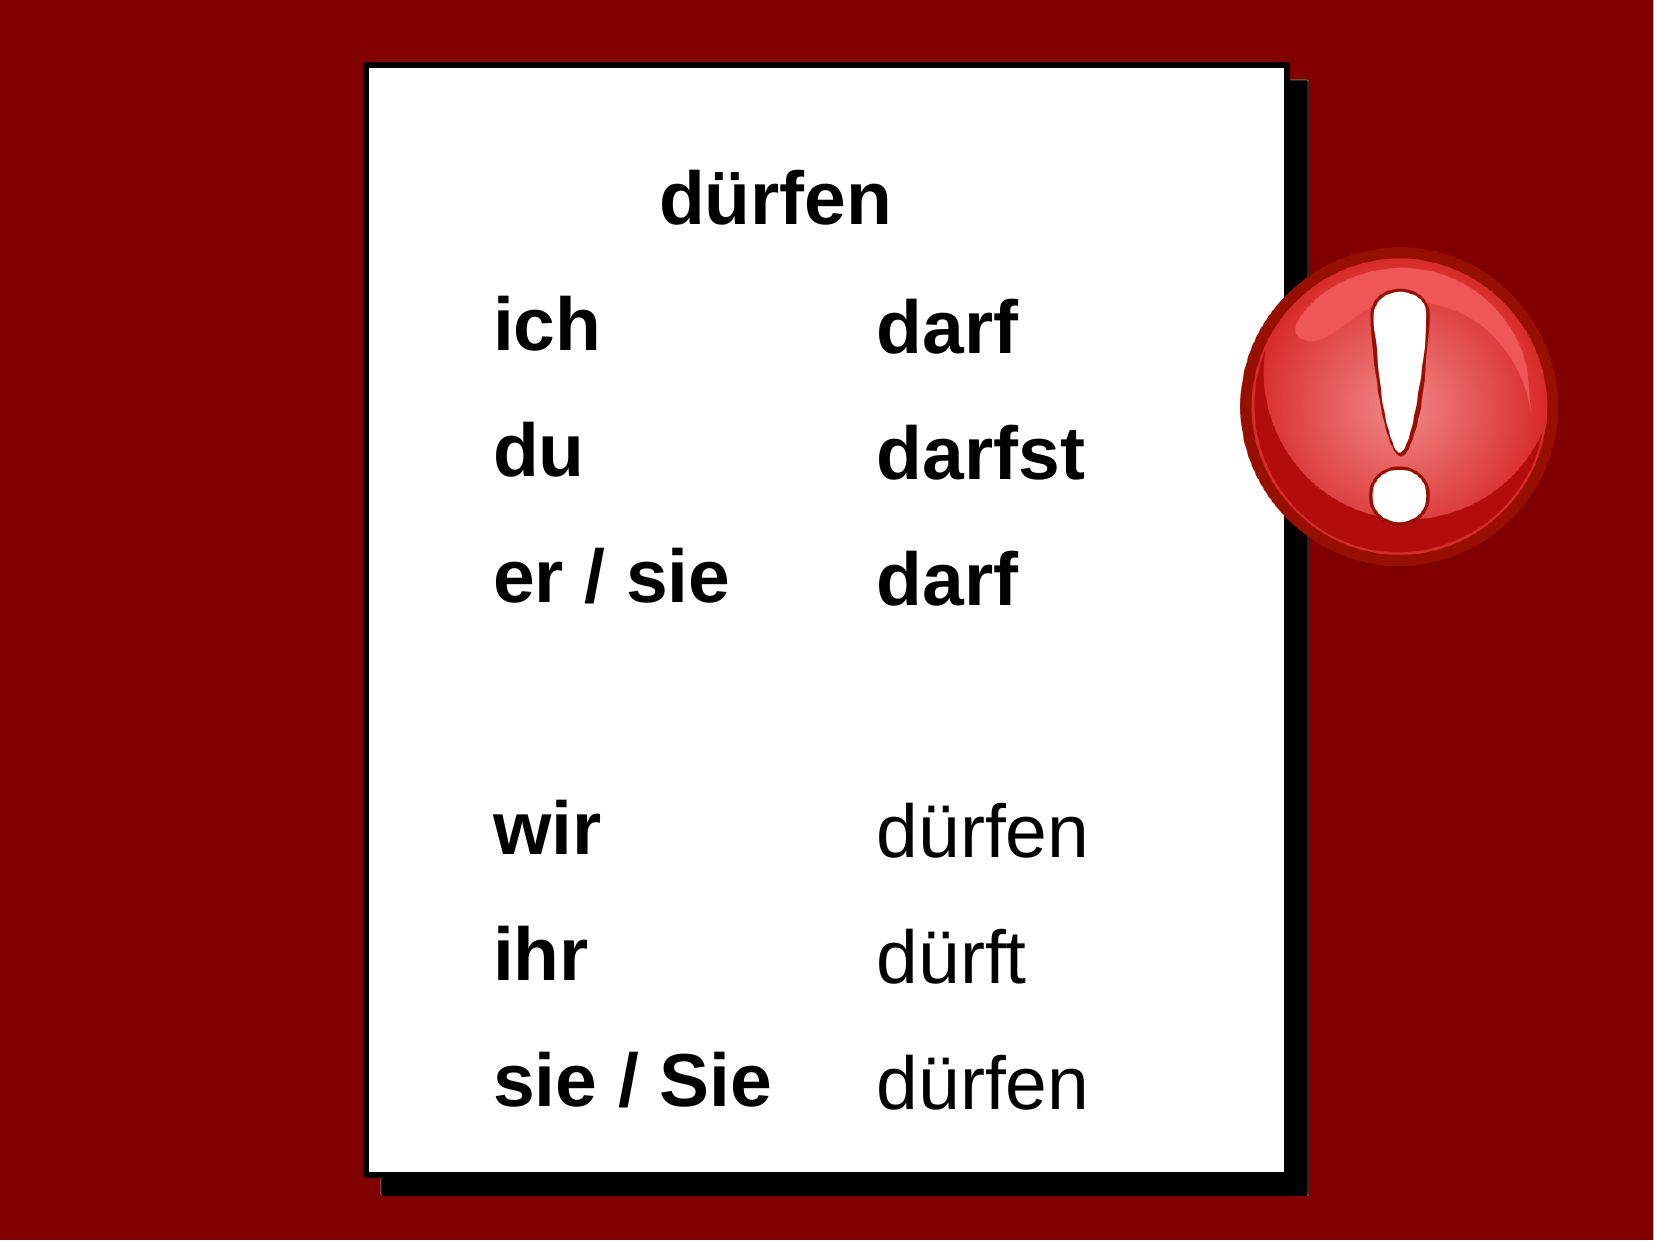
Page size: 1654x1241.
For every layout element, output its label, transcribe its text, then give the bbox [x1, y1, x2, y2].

picture [1240, 247, 1559, 567]
text_box dürfen ich du er / sie wir ihr sie / Sie [478, 107, 1306, 1129]
text_box darf darfst darf dürfen dürft dürfen [862, 236, 1229, 1127]
text_box [366, 64, 1288, 1176]
